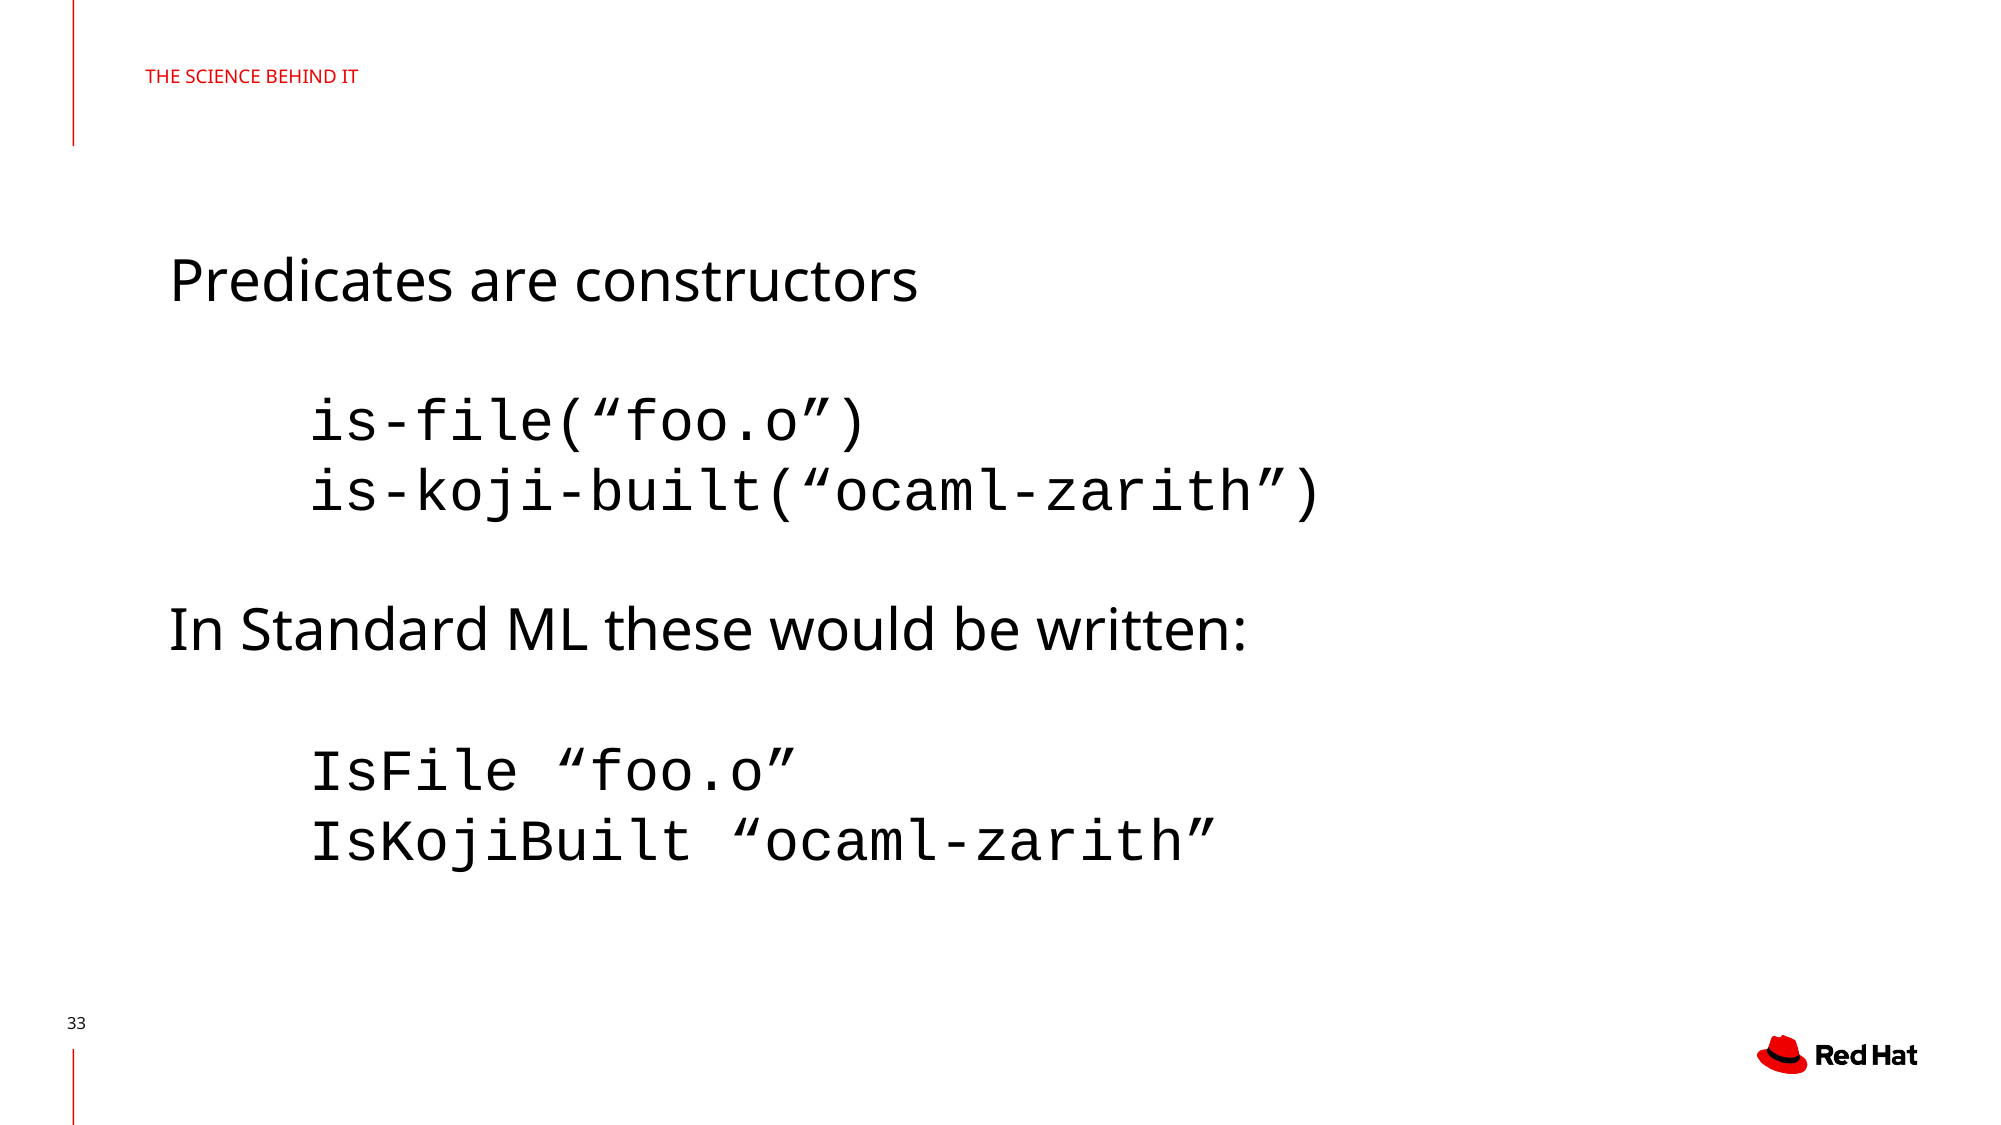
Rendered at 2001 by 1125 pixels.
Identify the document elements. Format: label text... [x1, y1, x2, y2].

text_box Predicates are constructors is-file(“foo.o”) is-koji-built(“ocaml-zarith”) In Standard ML these would be written: IsFile “foo.o” IsKojiBuilt “ocaml-zarith” [154, 235, 1807, 880]
picture [1757, 1035, 1918, 1074]
text_box THE SCIENCE BEHIND IT [73, 9, 918, 144]
